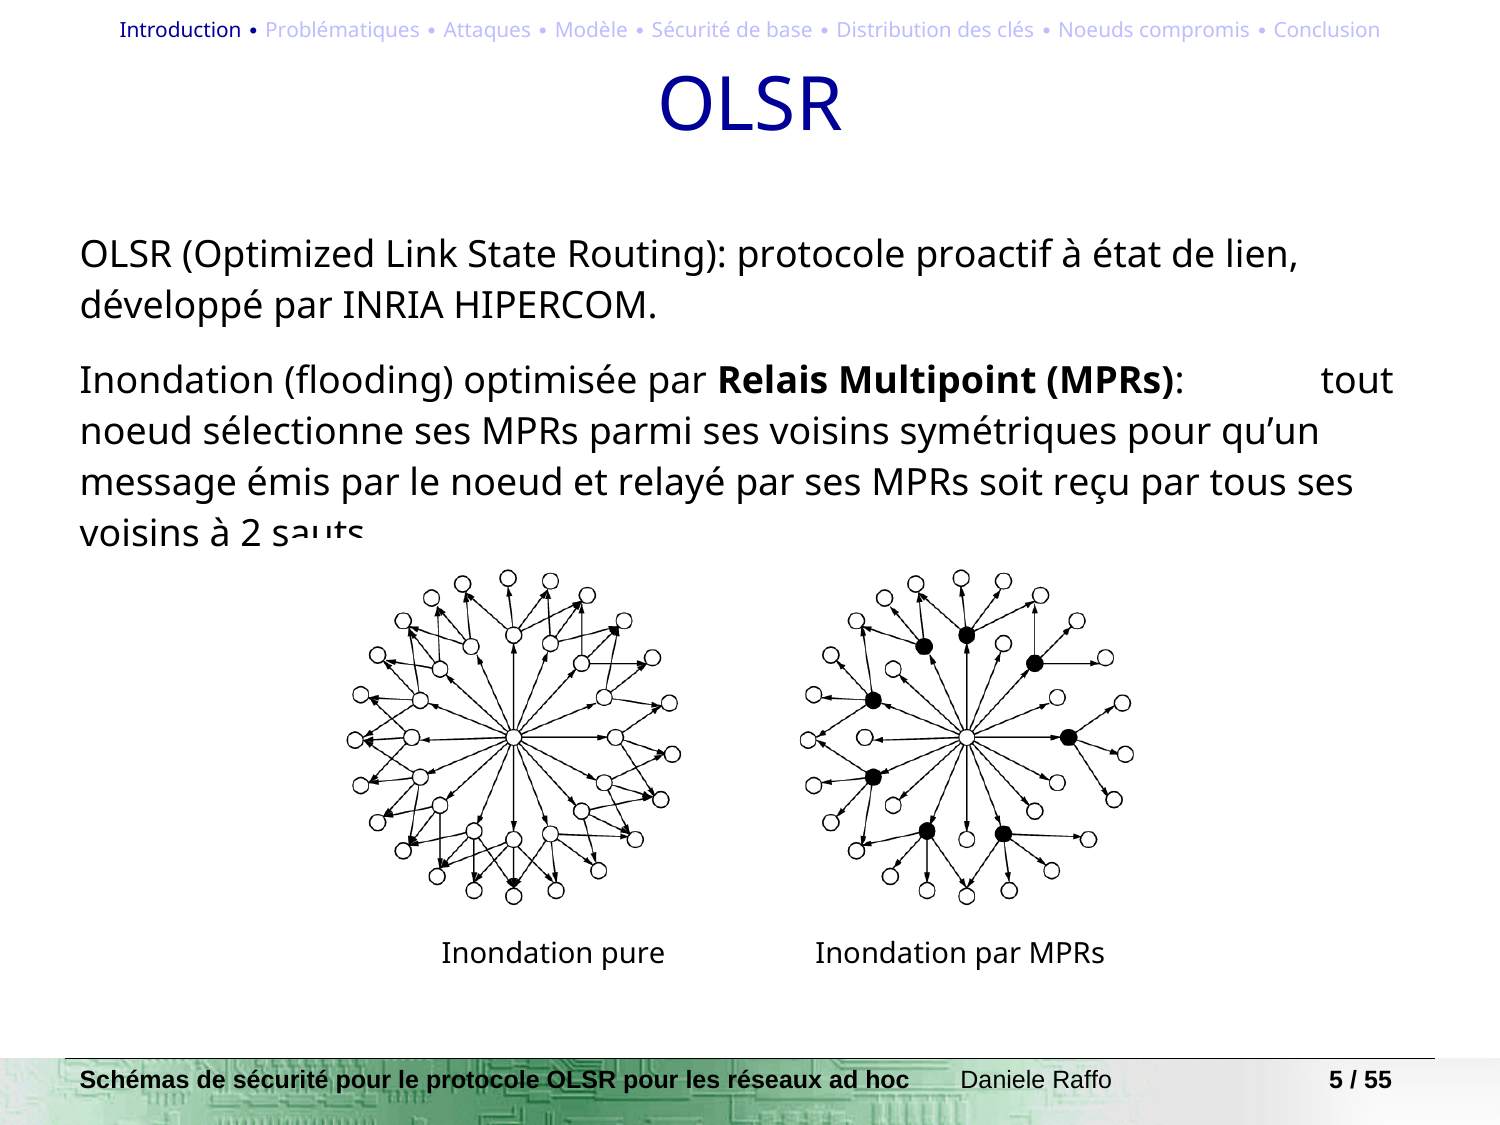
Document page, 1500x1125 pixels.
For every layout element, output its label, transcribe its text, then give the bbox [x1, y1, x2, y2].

picture [0, 1058, 1500, 1125]
text_box OLSR (Optimized Link State Routing): protocole proactif à état de lien, développé par INRIA HIPERCOM. Inondation (flooding) optimisée par Relais Multipoint (MPRs): tout noeud sélectionne ses MPRs parmi ses voisins symétriques pour qu’un message émis par le noeud et relayé par ses MPRs soit reçu par tous ses voisins à 2 sauts [64, 219, 1436, 565]
text_box Schémas de sécurité pour le protocole OLSR pour les réseaux ad hoc Daniele Raffo [64, 1058, 1436, 1103]
picture [289, 538, 1208, 917]
text_box OLSR [64, 52, 1436, 161]
text_box Inondation pure Inondation par MPRs [218, 928, 1329, 977]
text_box Introduction ∙ Problématiques ∙ Attaques ∙ Modèle ∙ Sécurité de base ∙ Distribution des clés ∙ Noeuds compromis ∙ Conclusion [0, 7, 1500, 52]
